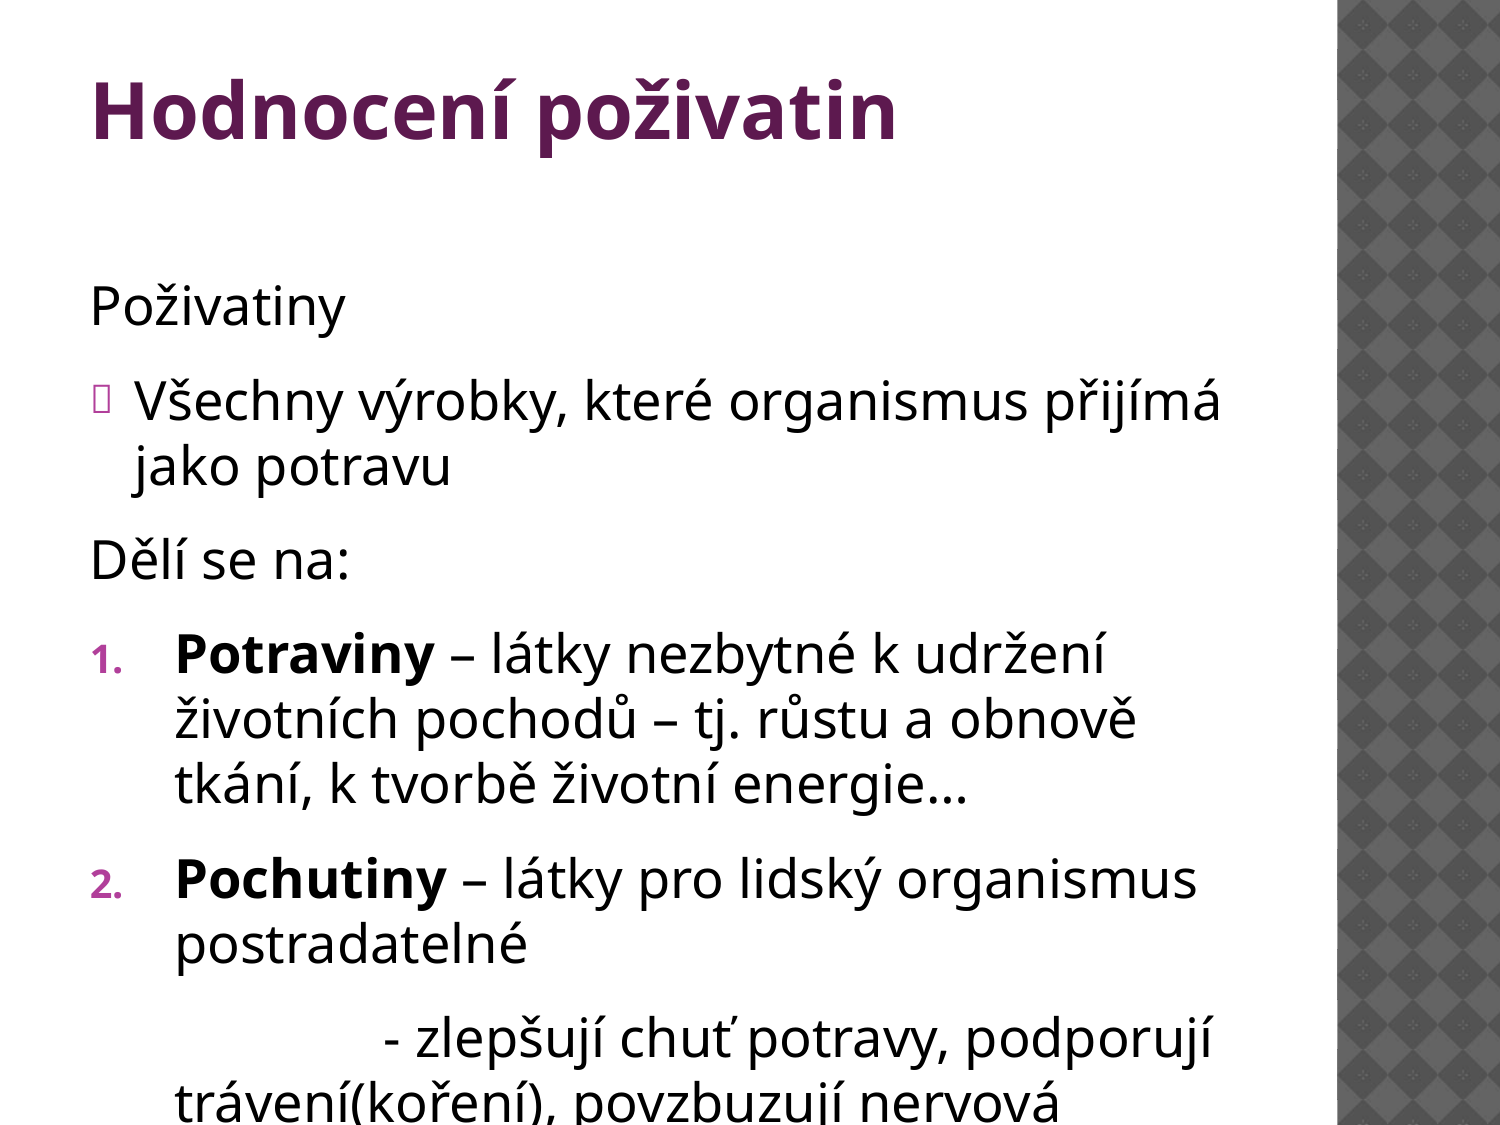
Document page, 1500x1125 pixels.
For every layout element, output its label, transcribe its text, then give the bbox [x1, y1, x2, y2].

list Poživatiny Všechny výrobky, které organismus přijímá jako potravu Dělí se na: Potraviny – látky nezbytné k udržení životních pochodů – tj. růstu a obnově tkání, k tvorbě životní energie… Pochutiny – látky pro lidský organismus postradatelné - zlepšují chuť potravy, podporují trávení(koření), povzbuzují nervová centra(káva, čaj)a zvyšují požitek z jídla [75, 264, 1263, 1059]
picture [1337, 0, 1500, 1125]
title Hodnocení poživatin [75, 52, 1263, 240]
